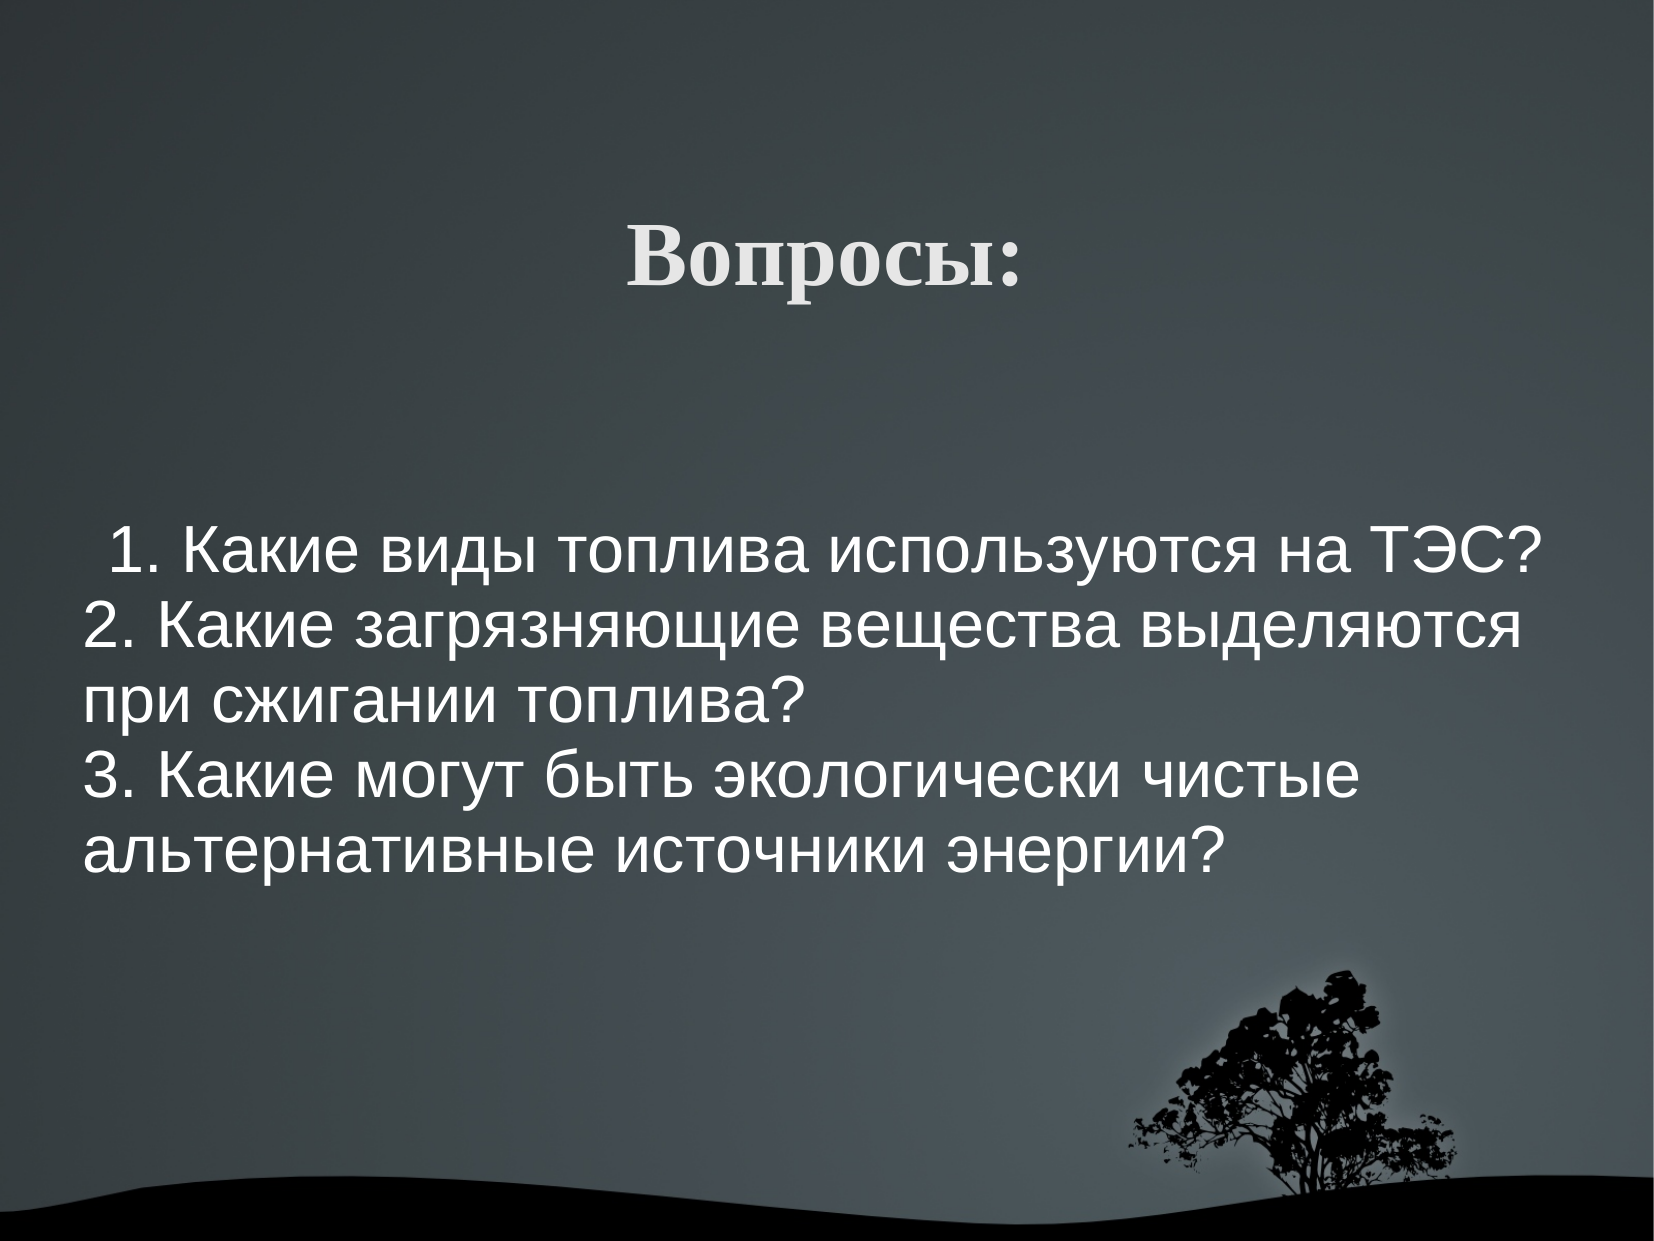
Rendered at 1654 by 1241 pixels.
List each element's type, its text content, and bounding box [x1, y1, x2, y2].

subtitle 1. Какие виды топлива используются на ТЭС? 2. Какие загрязняющие вещества выделяются при сжигании топлива? 3. Какие могут быть экологически чистые альтернативные источники энергии? [82, 297, 1571, 1102]
picture [0, 0, 1654, 1241]
title Вопросы: [82, 0, 1571, 297]
